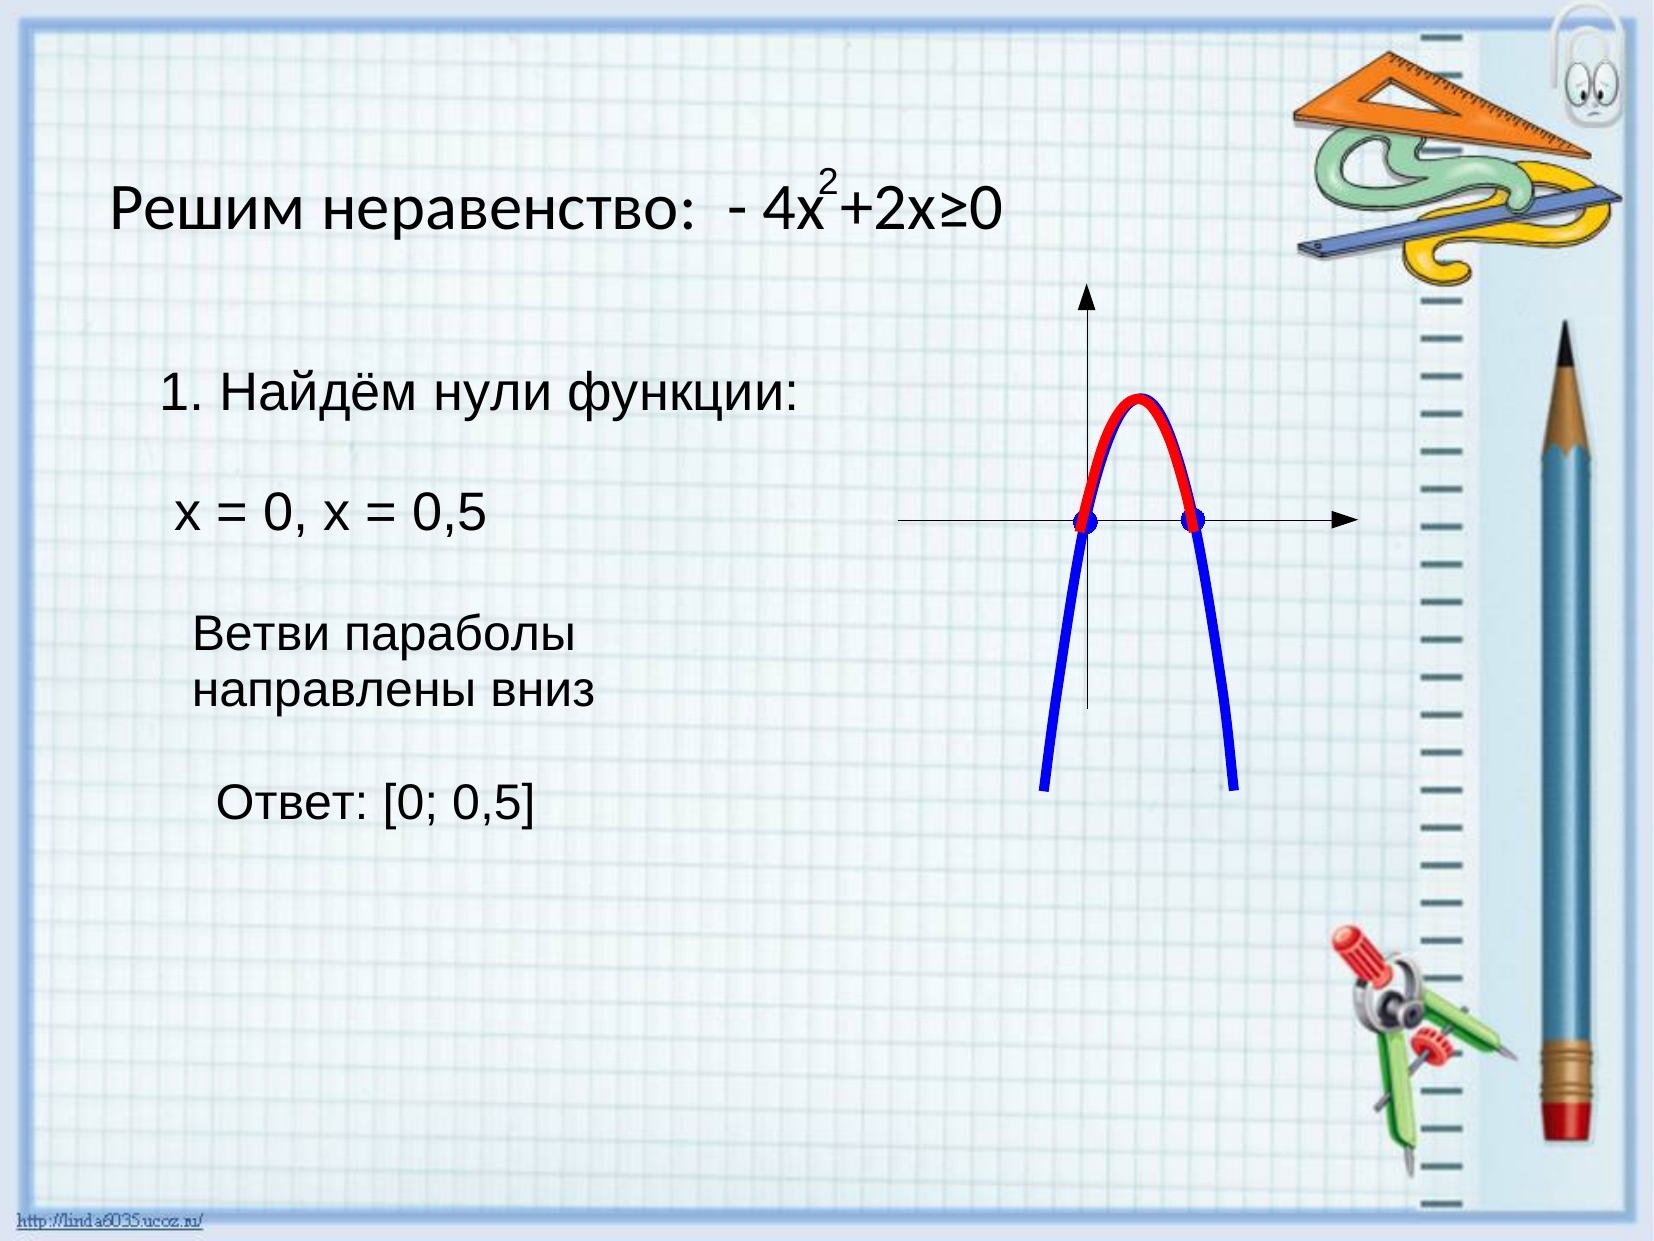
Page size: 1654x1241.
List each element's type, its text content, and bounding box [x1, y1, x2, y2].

text_box [1073, 511, 1079, 528]
text_box 1. Найдём нули функции: х = 0, х = 0,5 [144, 354, 815, 591]
text_box [1088, 512, 1098, 534]
text_box Ответ: [0; 0,5] [200, 767, 551, 886]
text_box [1197, 508, 1205, 529]
title Решим неравенство: - 4х +2х≥0 [94, 153, 1560, 308]
picture [0, 0, 1654, 1241]
text_box [1181, 512, 1188, 531]
text_box Ветви параболы направлены вниз [177, 598, 815, 725]
text_box 2 [803, 153, 922, 213]
